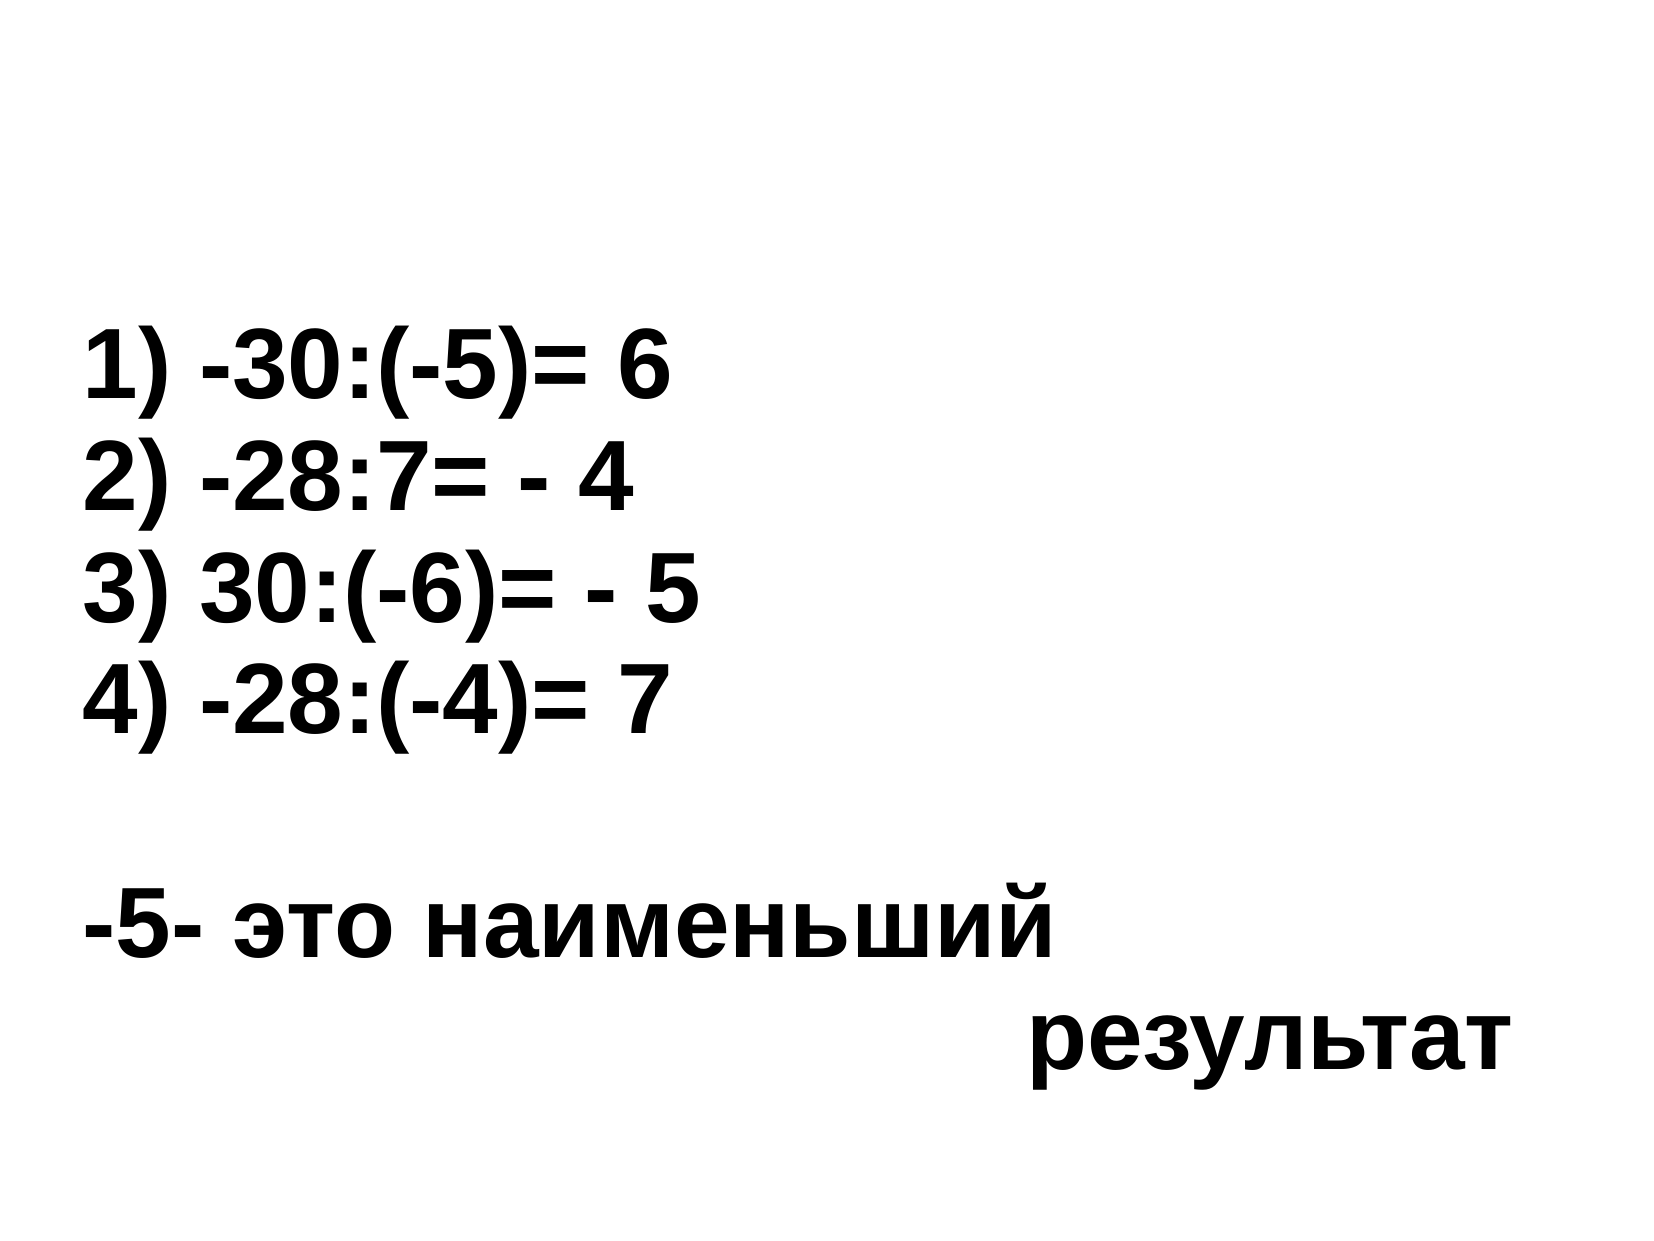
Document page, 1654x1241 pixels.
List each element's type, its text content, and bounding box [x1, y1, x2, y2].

subtitle 1) -30:(-5)= 6 2) -28:7= - 4 3) 30:(-6)= - 5 4) -28:(-4)= 7 -5- это наименьший результат [82, 297, 1571, 1102]
